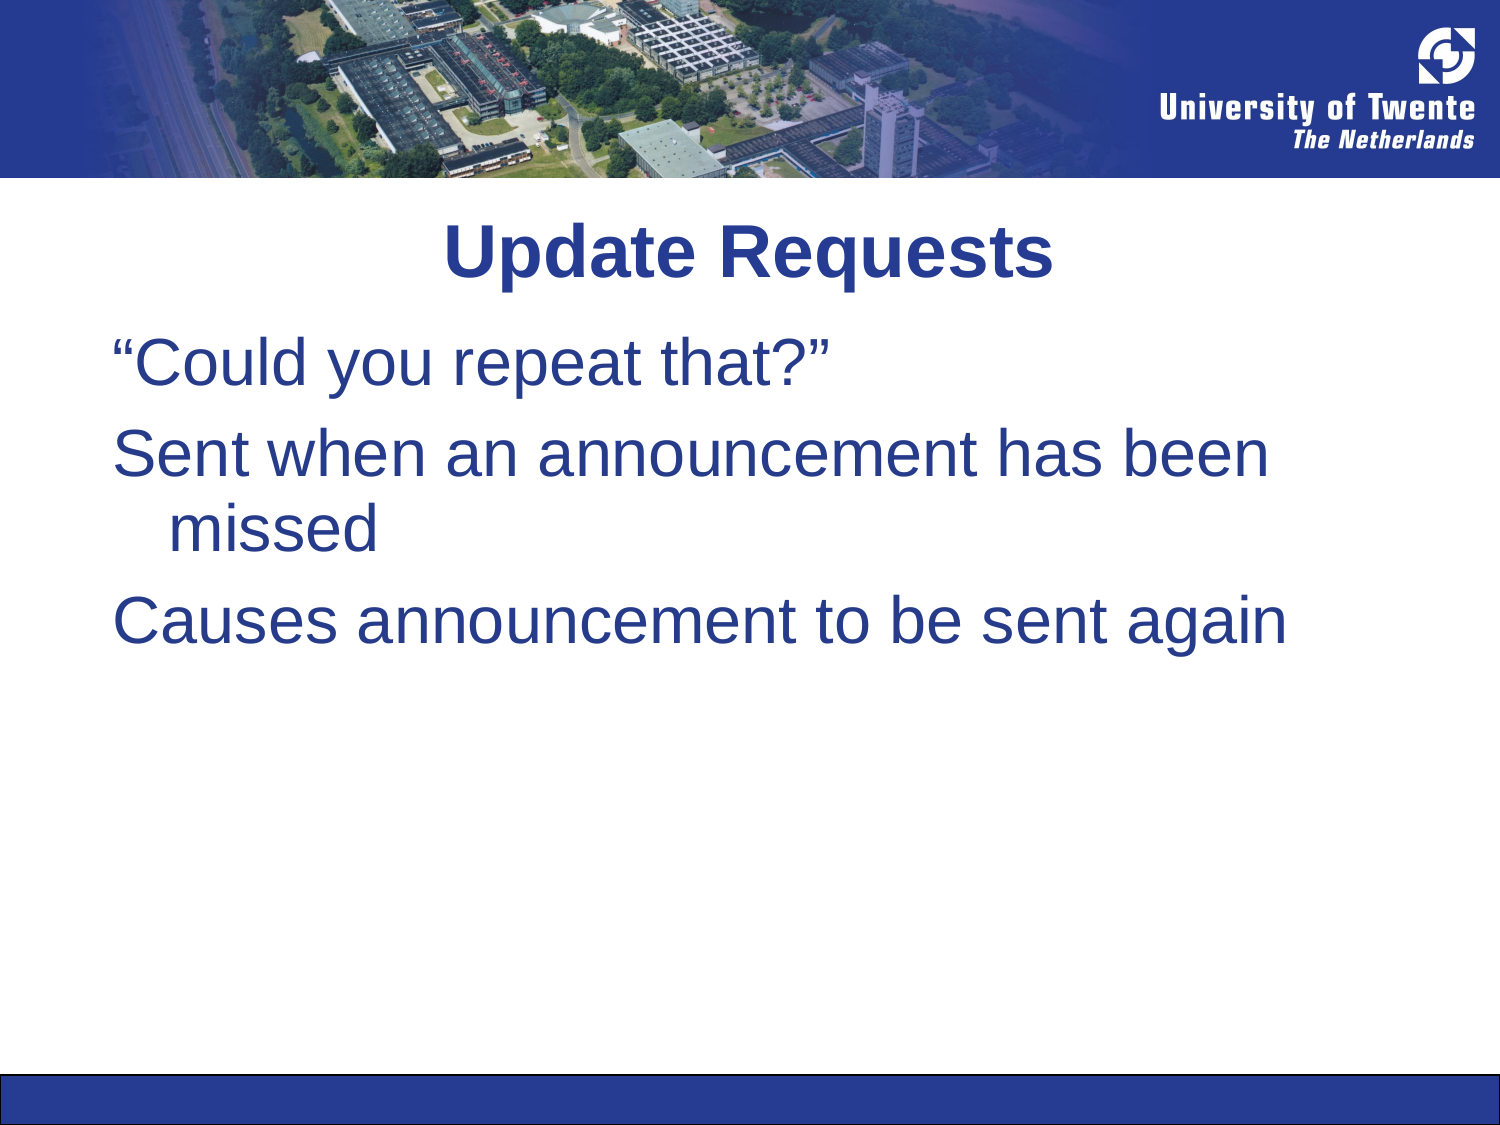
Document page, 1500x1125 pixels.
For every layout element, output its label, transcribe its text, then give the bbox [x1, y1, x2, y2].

picture [0, 0, 1500, 178]
list “Could you repeat that?” Sent when an announcement has been missed Causes announcement to be sent again [112, 324, 1388, 1001]
title Update Requests [112, 194, 1388, 308]
